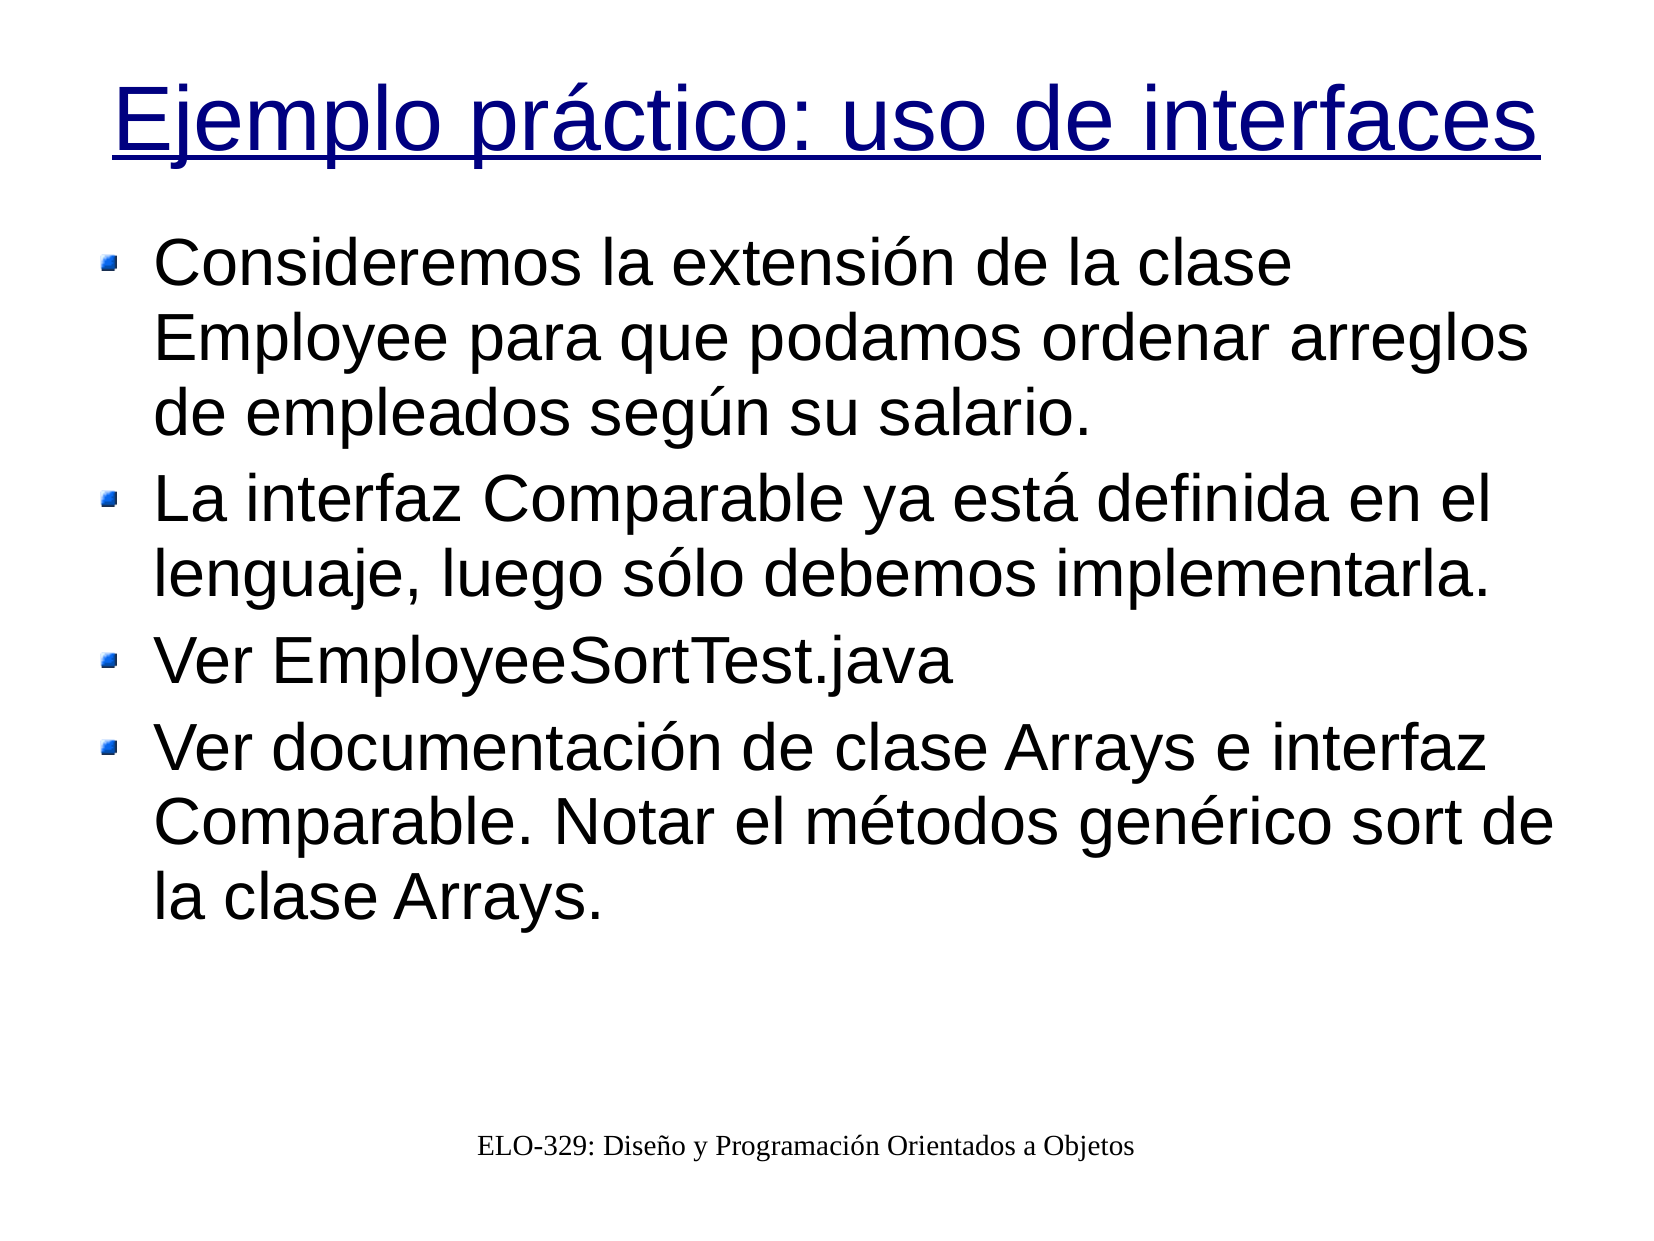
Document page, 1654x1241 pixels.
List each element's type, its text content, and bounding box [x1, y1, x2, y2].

title Ejemplo práctico: uso de interfaces [82, 49, 1571, 188]
list Consideremos la extensión de la clase Employee para que podamos ordenar arreglos de empleados según su salario. La interfaz Comparable ya está definida en el lenguaje, luego sólo debemos implementarla. Ver EmployeeSortTest.java Ver documentación de clase Arrays e interfaz Comparable. Notar el métodos genérico sort de la clase Arrays. [82, 225, 1571, 1044]
